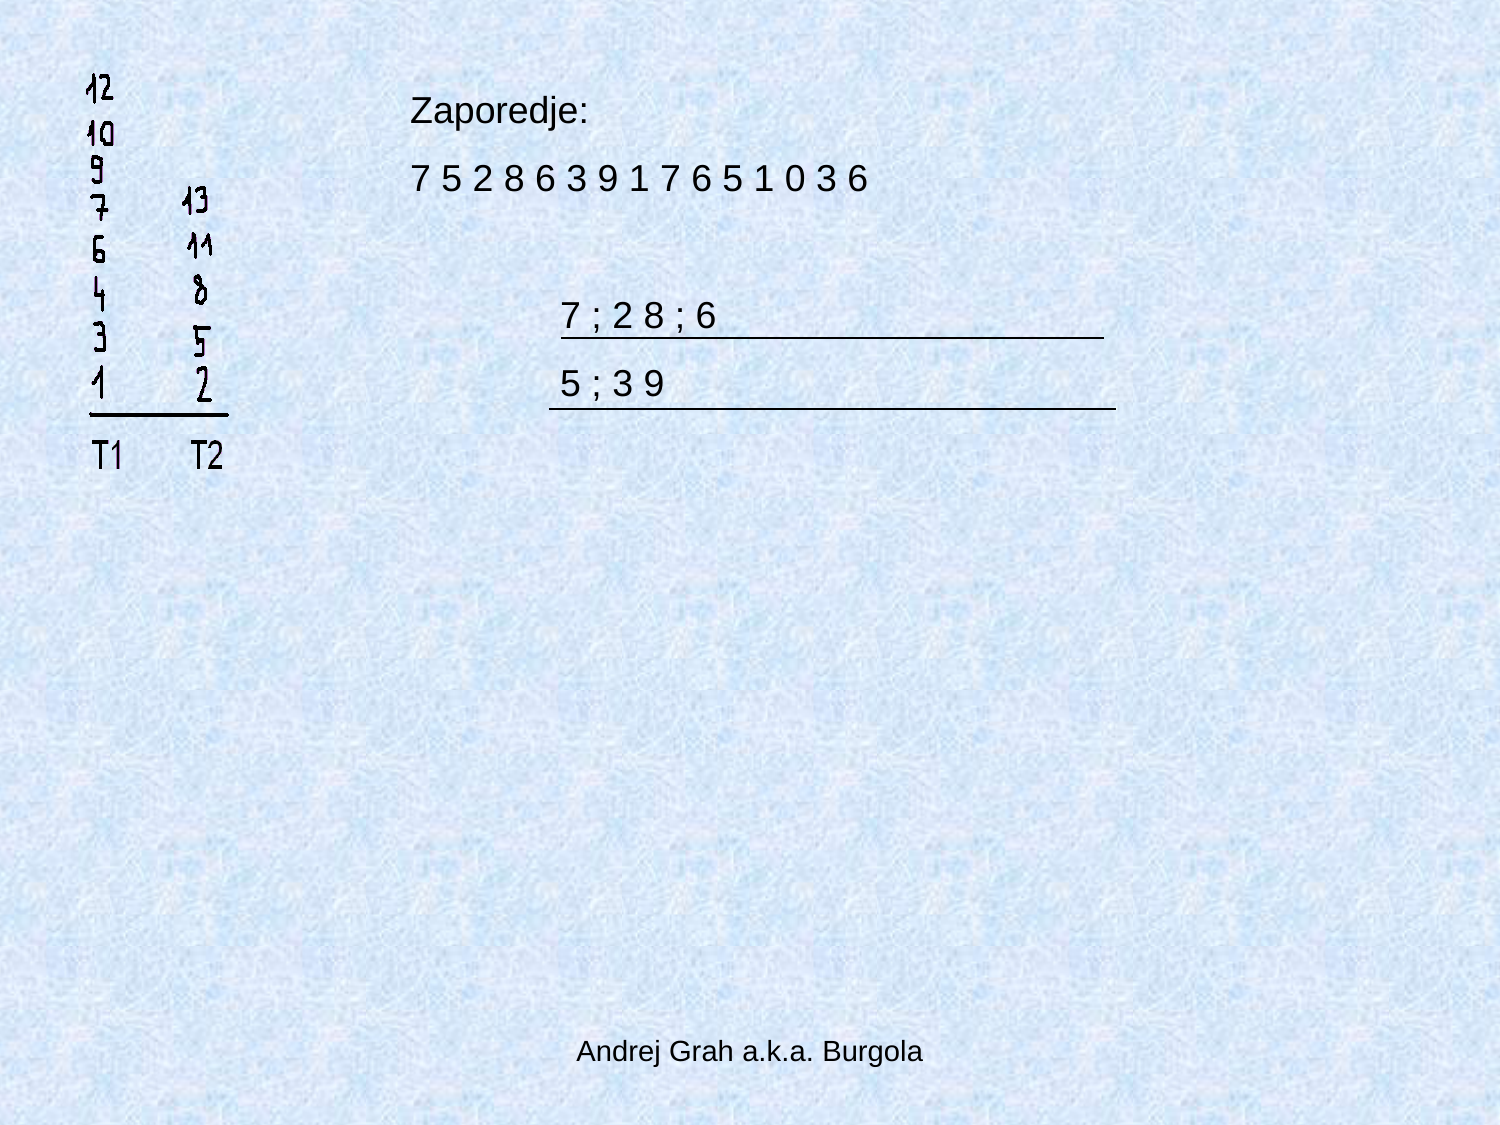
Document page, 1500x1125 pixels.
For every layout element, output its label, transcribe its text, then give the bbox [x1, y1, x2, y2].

picture [0, 0, 1500, 1125]
text_box Andrej Grah a.k.a. Burgola [512, 1024, 988, 1103]
text_box Zaporedje: 7 5 2 8 6 3 9 1 7 6 5 1 0 3 6 7 ; 2 8 ; 6 5 ; 3 9 [395, 78, 1223, 549]
